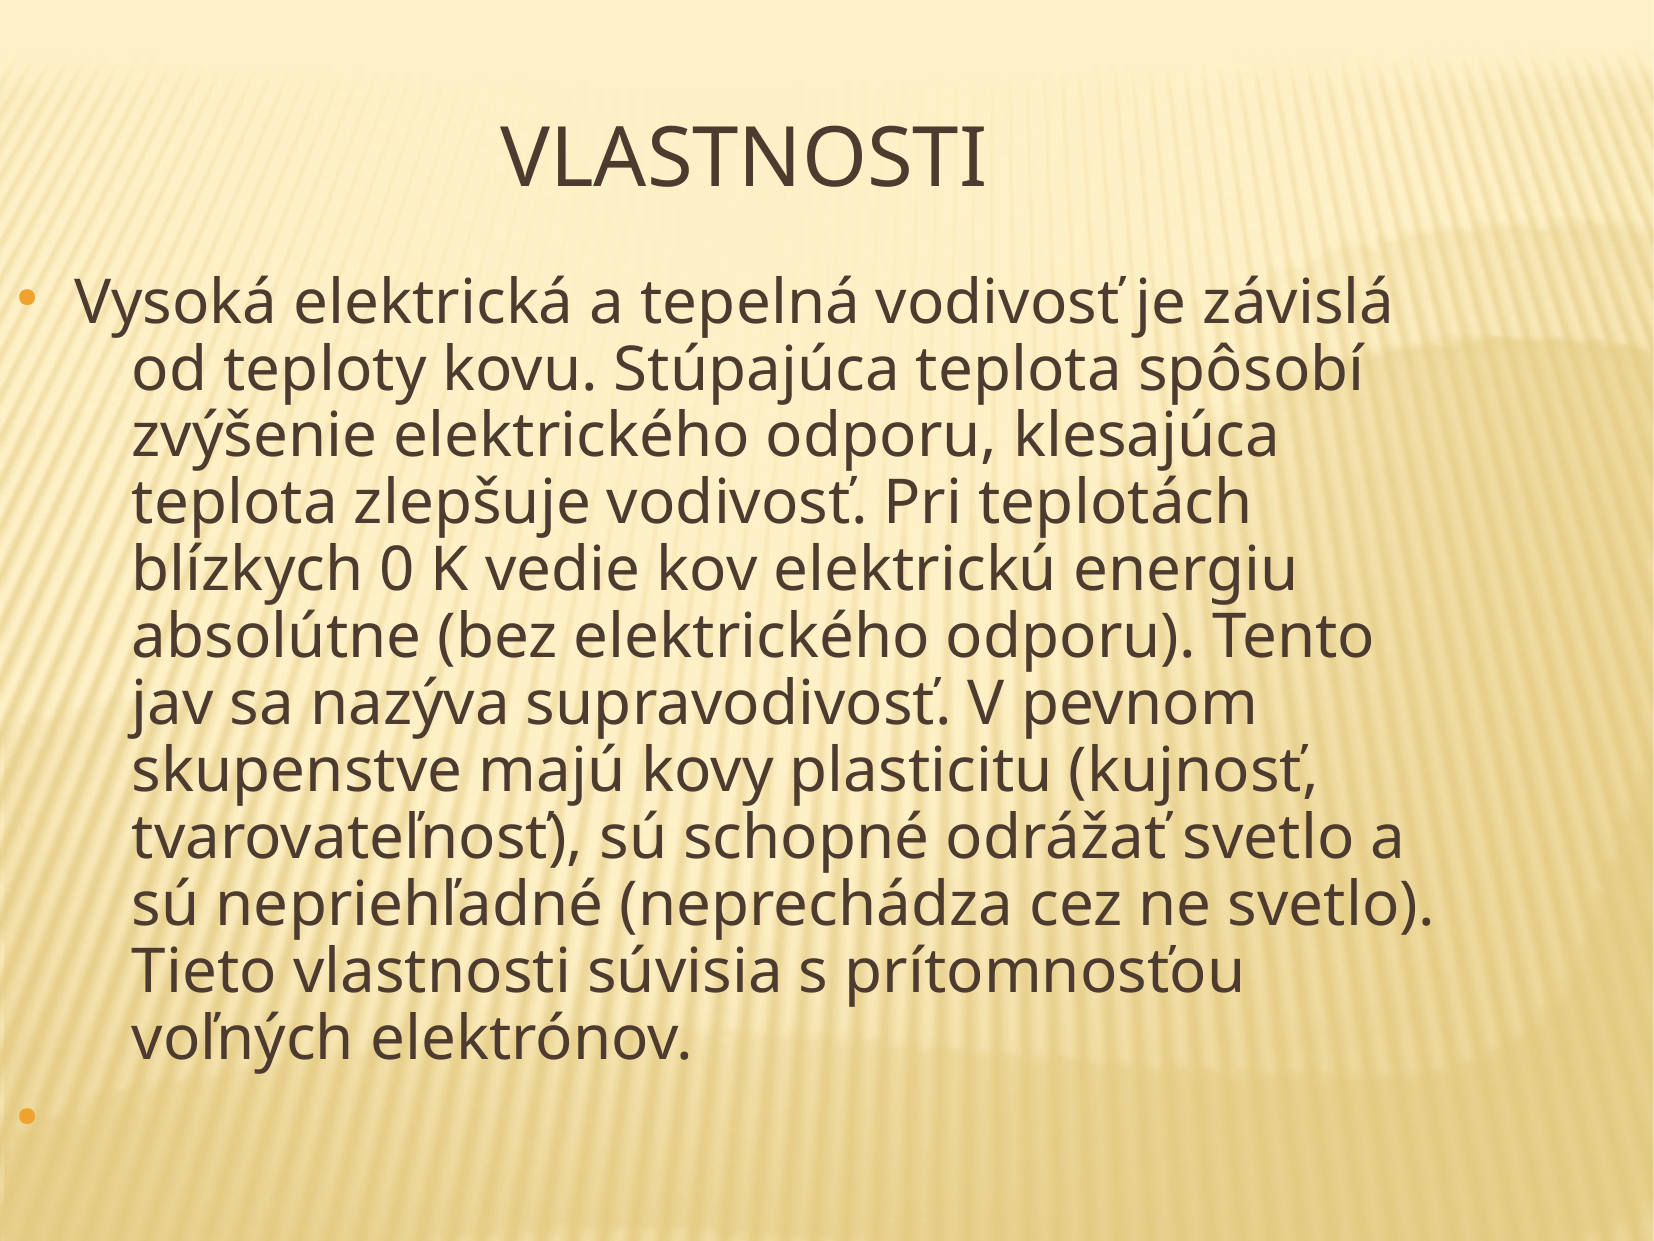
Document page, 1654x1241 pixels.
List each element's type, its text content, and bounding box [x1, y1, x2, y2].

title Vlastnosti [0, 94, 1489, 212]
list Vysoká elektrická a tepelná vodivosť je závislá od teploty kovu. Stúpajúca teplota spôsobí zvýšenie elektrického odporu, klesajúca teplota zlepšuje vodivosť. Pri teplotách blízkych 0 K vedie kov elektrickú energiu absolútne (bez elektrického odporu). Tento jav sa nazýva supravodivosť. V pevnom skupenstve majú kovy plasticitu (kujnosť, tvarovateľnosť), sú schopné odrážať svetlo a sú nepriehľadné (neprechádza cez ne svetlo). Tieto vlastnosti súvisia s prítomnosťou voľných elektrónov. [0, 261, 1489, 1093]
